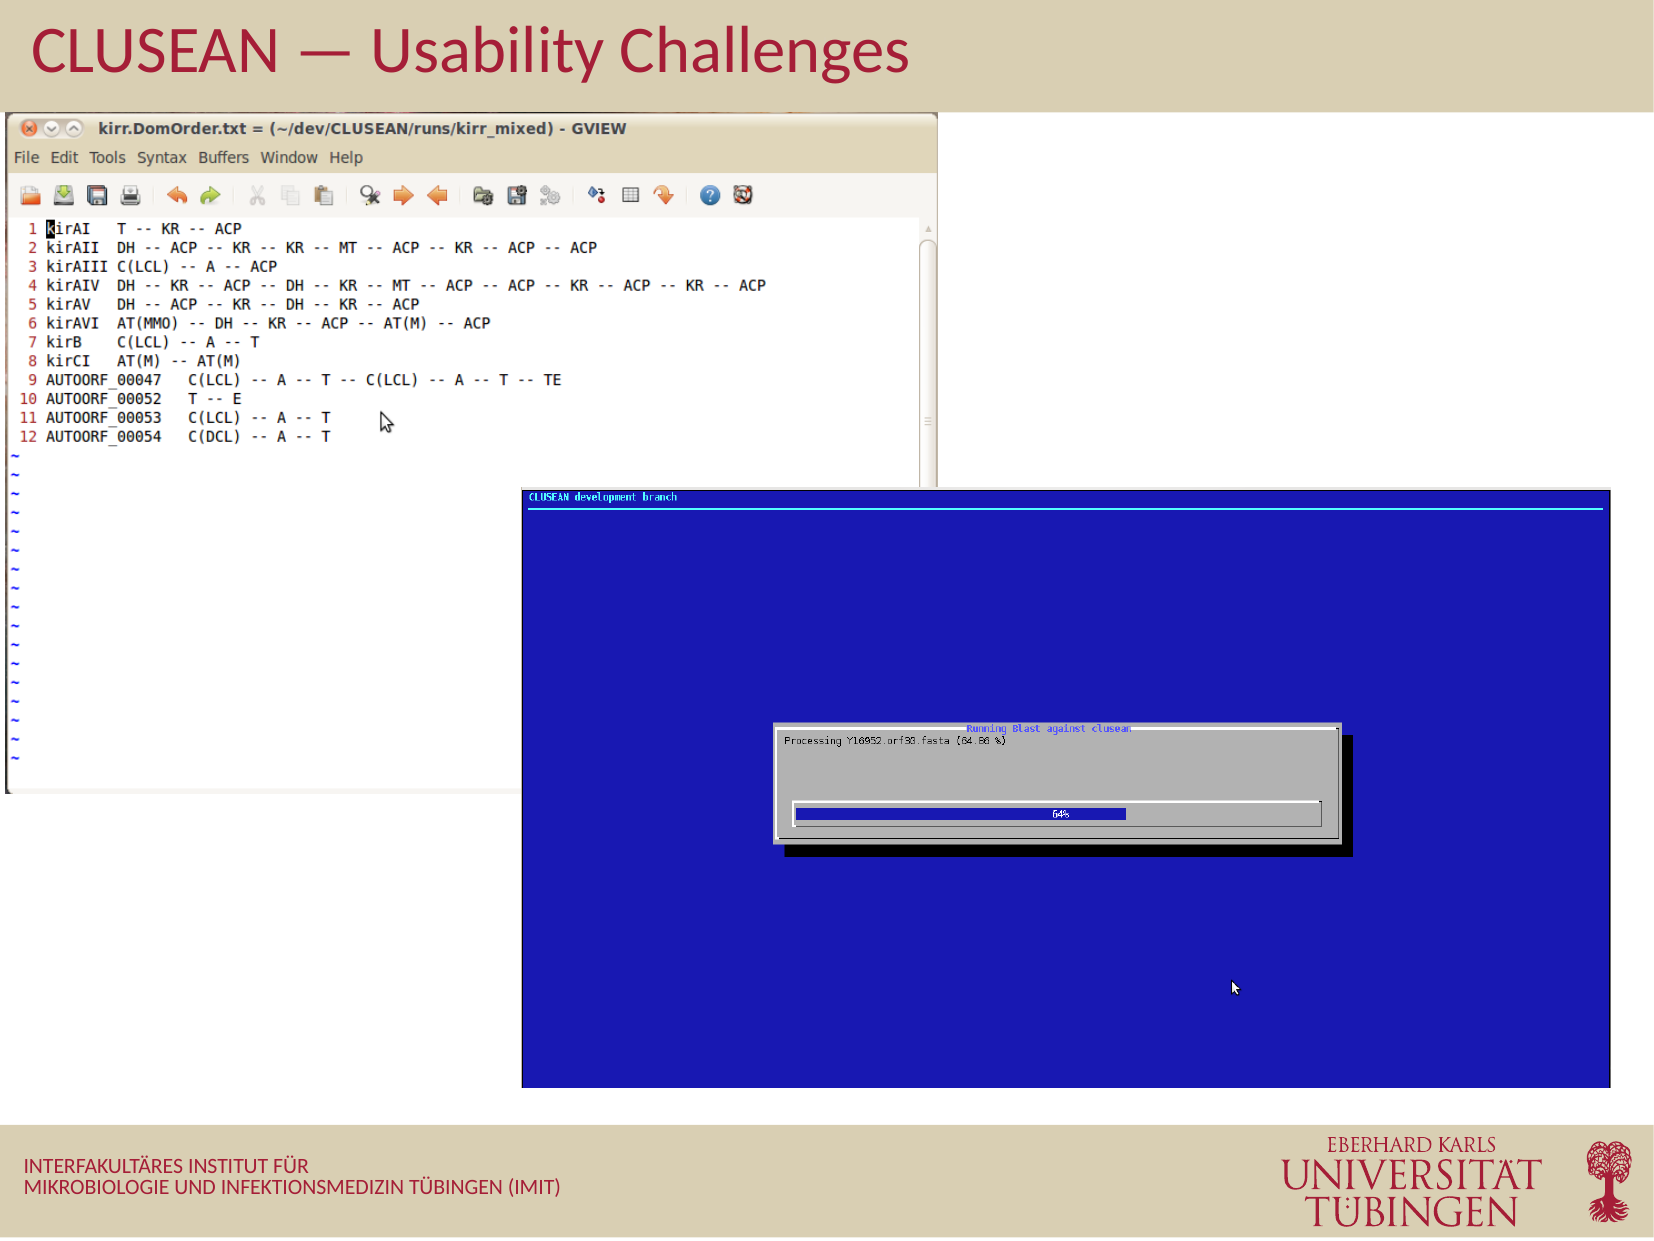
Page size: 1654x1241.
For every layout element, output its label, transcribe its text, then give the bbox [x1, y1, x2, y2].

title CLUSEAN — Usability Challenges [31, 0, 1374, 113]
picture [5, 112, 1611, 1088]
